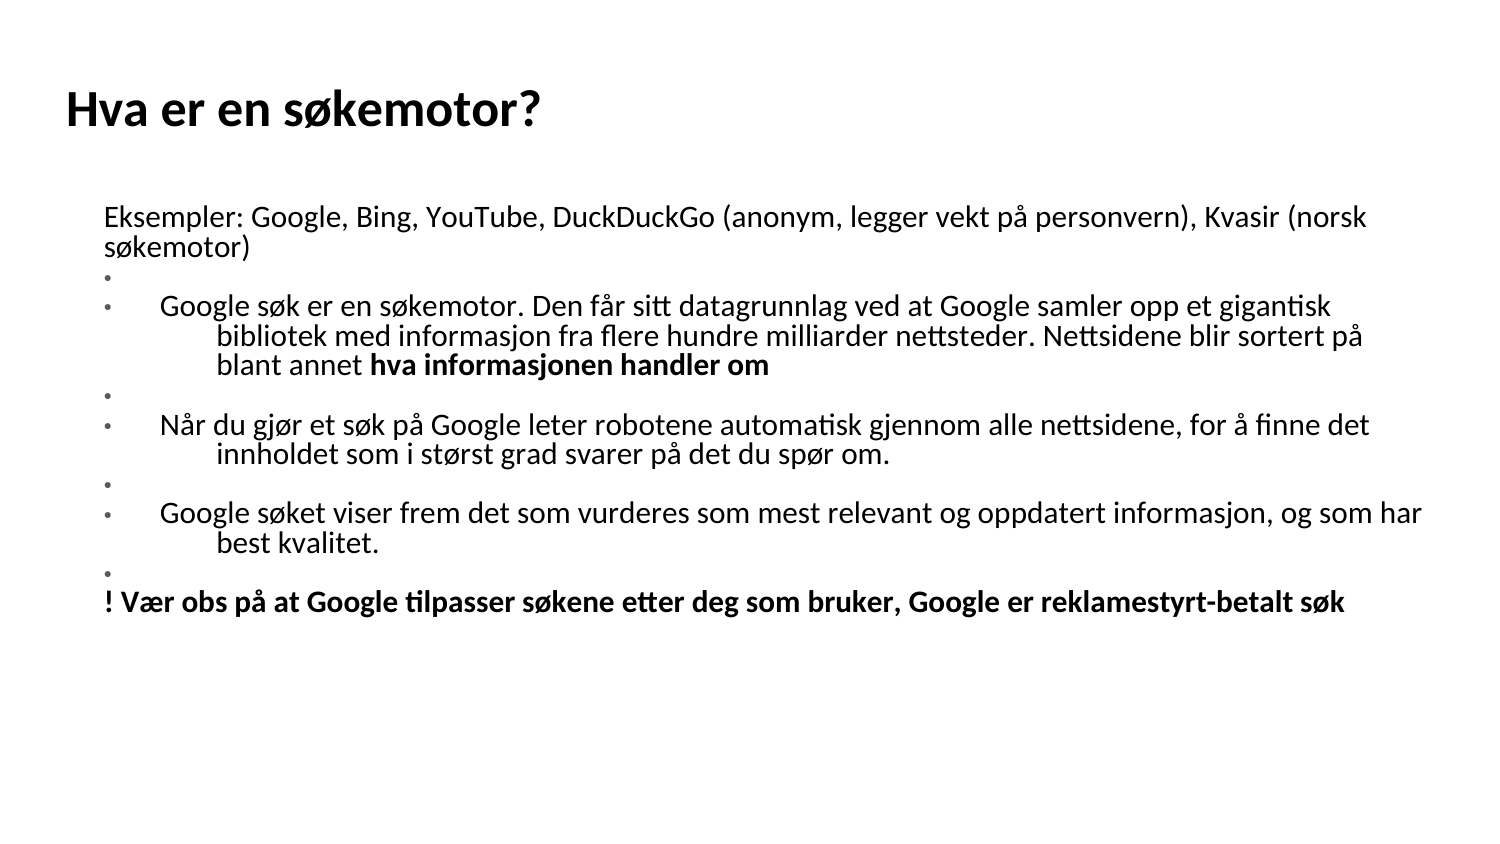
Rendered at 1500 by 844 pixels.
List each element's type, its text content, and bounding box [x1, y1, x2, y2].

list Eksempler: Google, Bing, YouTube, DuckDuckGo (anonym, legger vekt på personvern), Kvasir (norsk søkemotor) Google søk er en søkemotor. Den får sitt datagrunnlag ved at Google samler opp et gigantisk bibliotek med informasjon fra flere hundre milliarder nettsteder. Nettsidene blir sortert på blant annet hva informasjonen handler om Når du gjør et søk på Google leter robotene automatisk gjennom alle nettsidene, for å finne det innholdet som i størst grad svarer på det du spør om. Google søket viser frem det som vurderes som mest relevant og oppdatert informasjon, og som har best kvalitet. ! Vær obs på at Google tilpasser søkene etter deg som bruker, Google er reklamestyrt-betalt søk [51, 189, 1449, 750]
title Hva er en søkemotor? [51, 72, 1449, 167]
